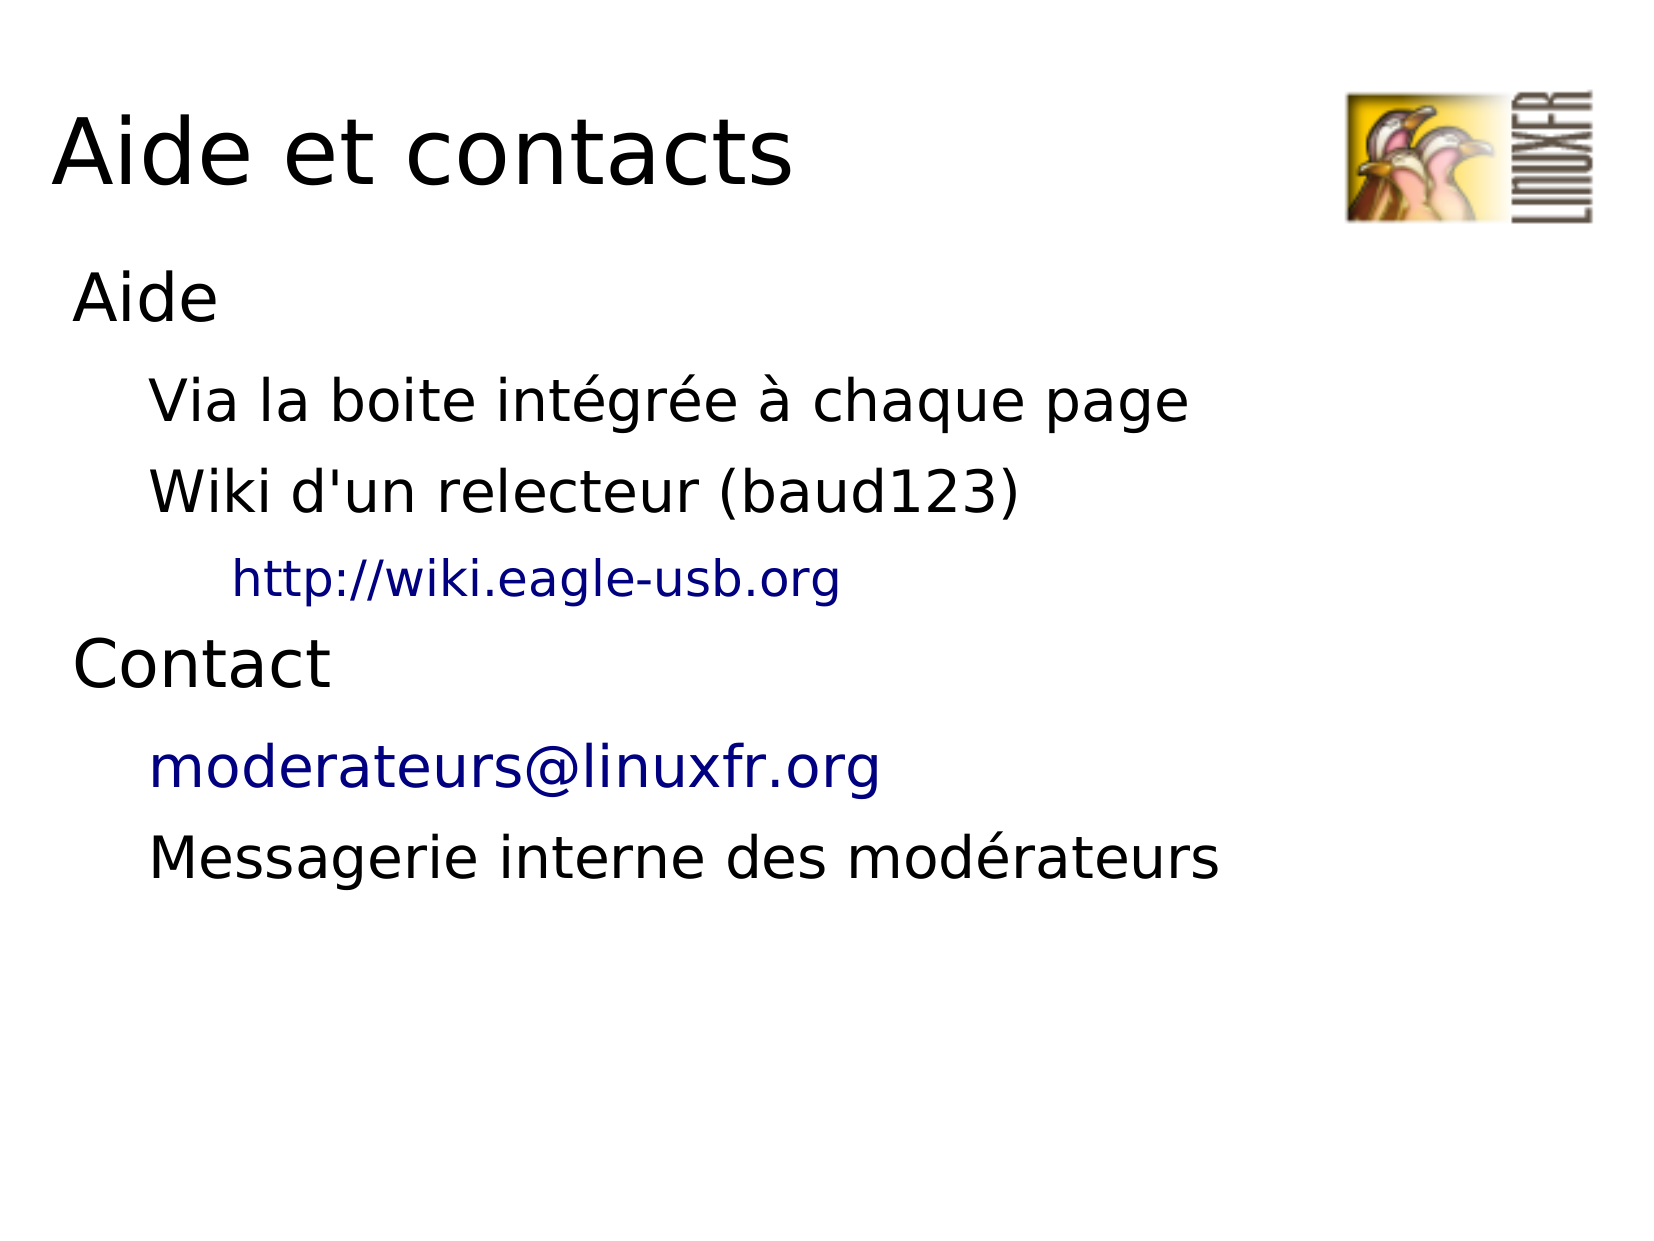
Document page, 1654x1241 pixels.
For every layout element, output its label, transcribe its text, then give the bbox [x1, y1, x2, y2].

title Aide et contacts [51, 49, 1342, 257]
list Aide Via la boite intégrée à chaque page Wiki d'un relecteur (baud123) http://wiki.eagle-usb.org Contact moderateurs@linuxfr.org Messagerie interne des modérateurs [54, 259, 1628, 1103]
picture [1342, 88, 1601, 229]
